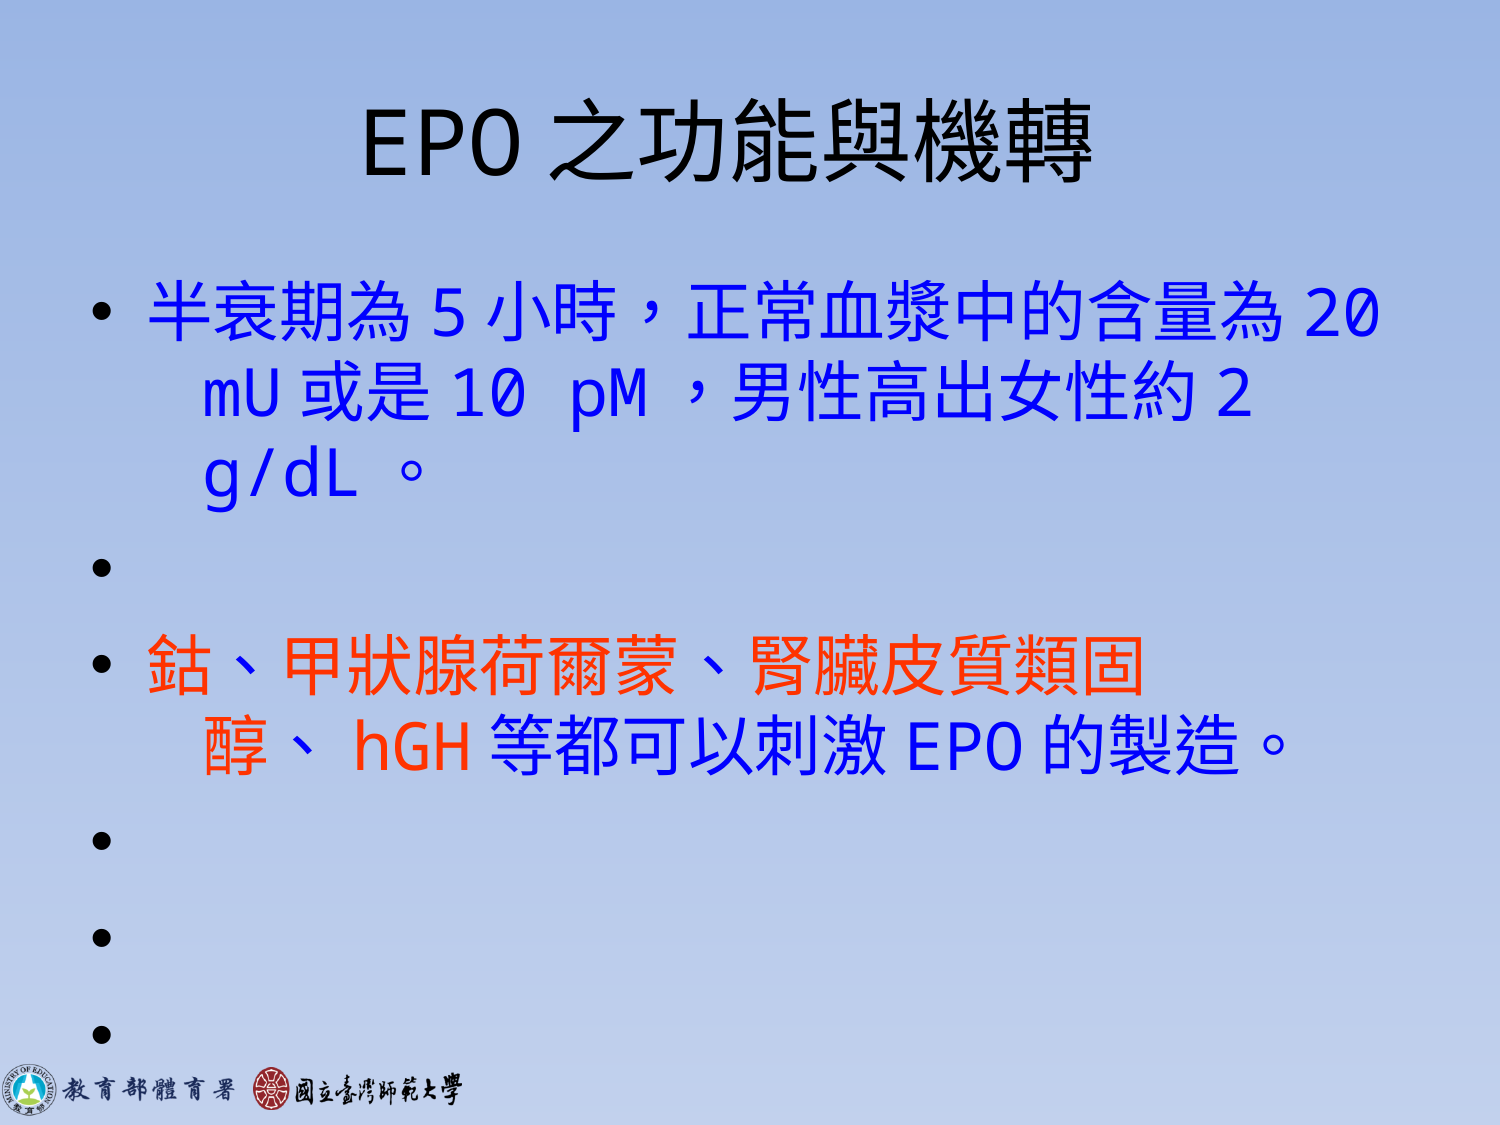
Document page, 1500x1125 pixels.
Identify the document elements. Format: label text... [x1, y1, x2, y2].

list 半衰期為5小時，正常血漿中的含量為20 mU或是10 pM，男性高出女性約2 g/dL。 鈷、甲狀腺荷爾蒙、腎臟皮質類固醇、hGH等都可以刺激EPO的製造。 [75, 262, 1426, 1005]
title EPO之功能與機轉 [75, 45, 1426, 233]
